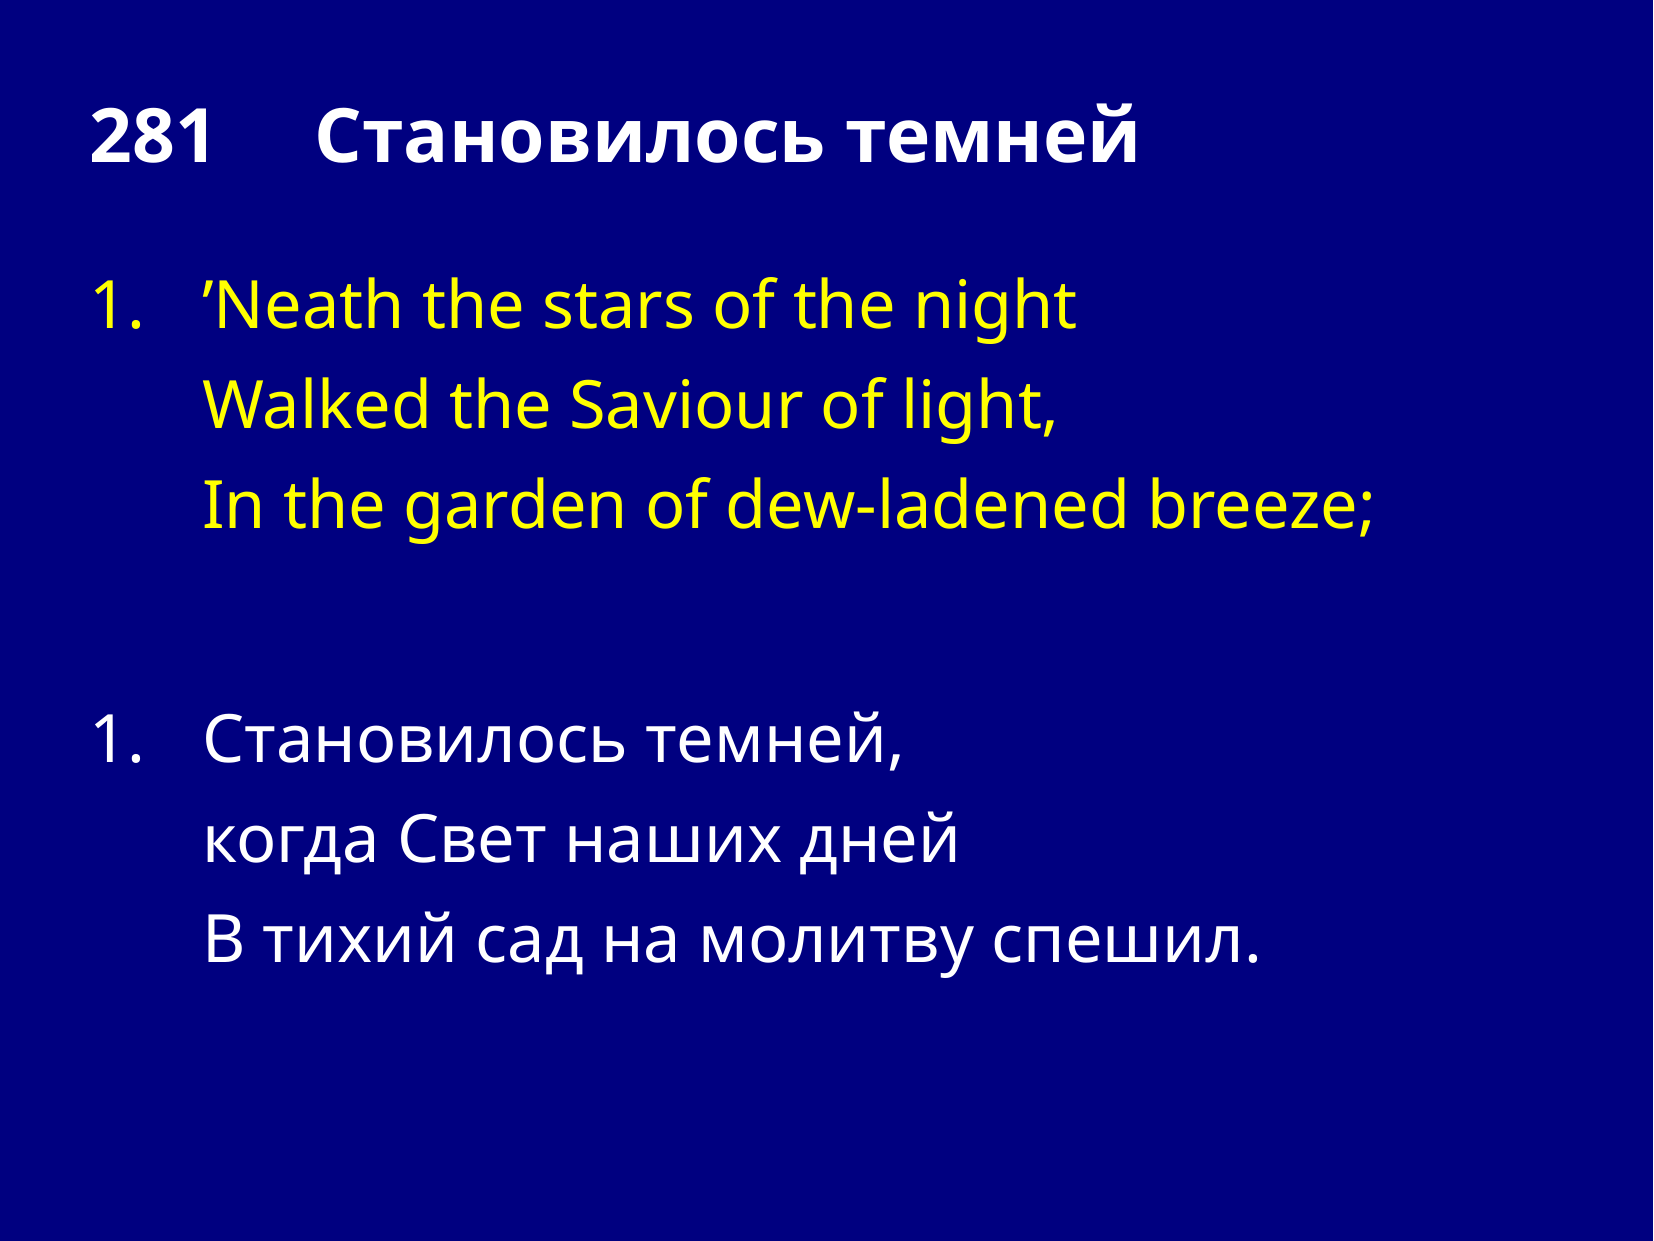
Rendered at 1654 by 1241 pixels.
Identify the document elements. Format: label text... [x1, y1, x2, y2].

text_box 281 Становилось темней [75, 75, 1576, 188]
text_box 1. Становилось темней, когда Свет наших дней В тихий сад на молитву спешил. [75, 675, 1576, 1163]
text_box 1. ’Neath the stars of the night Walked the Saviour of light, In the garden of dew-ladened breeze; [75, 188, 1576, 638]
